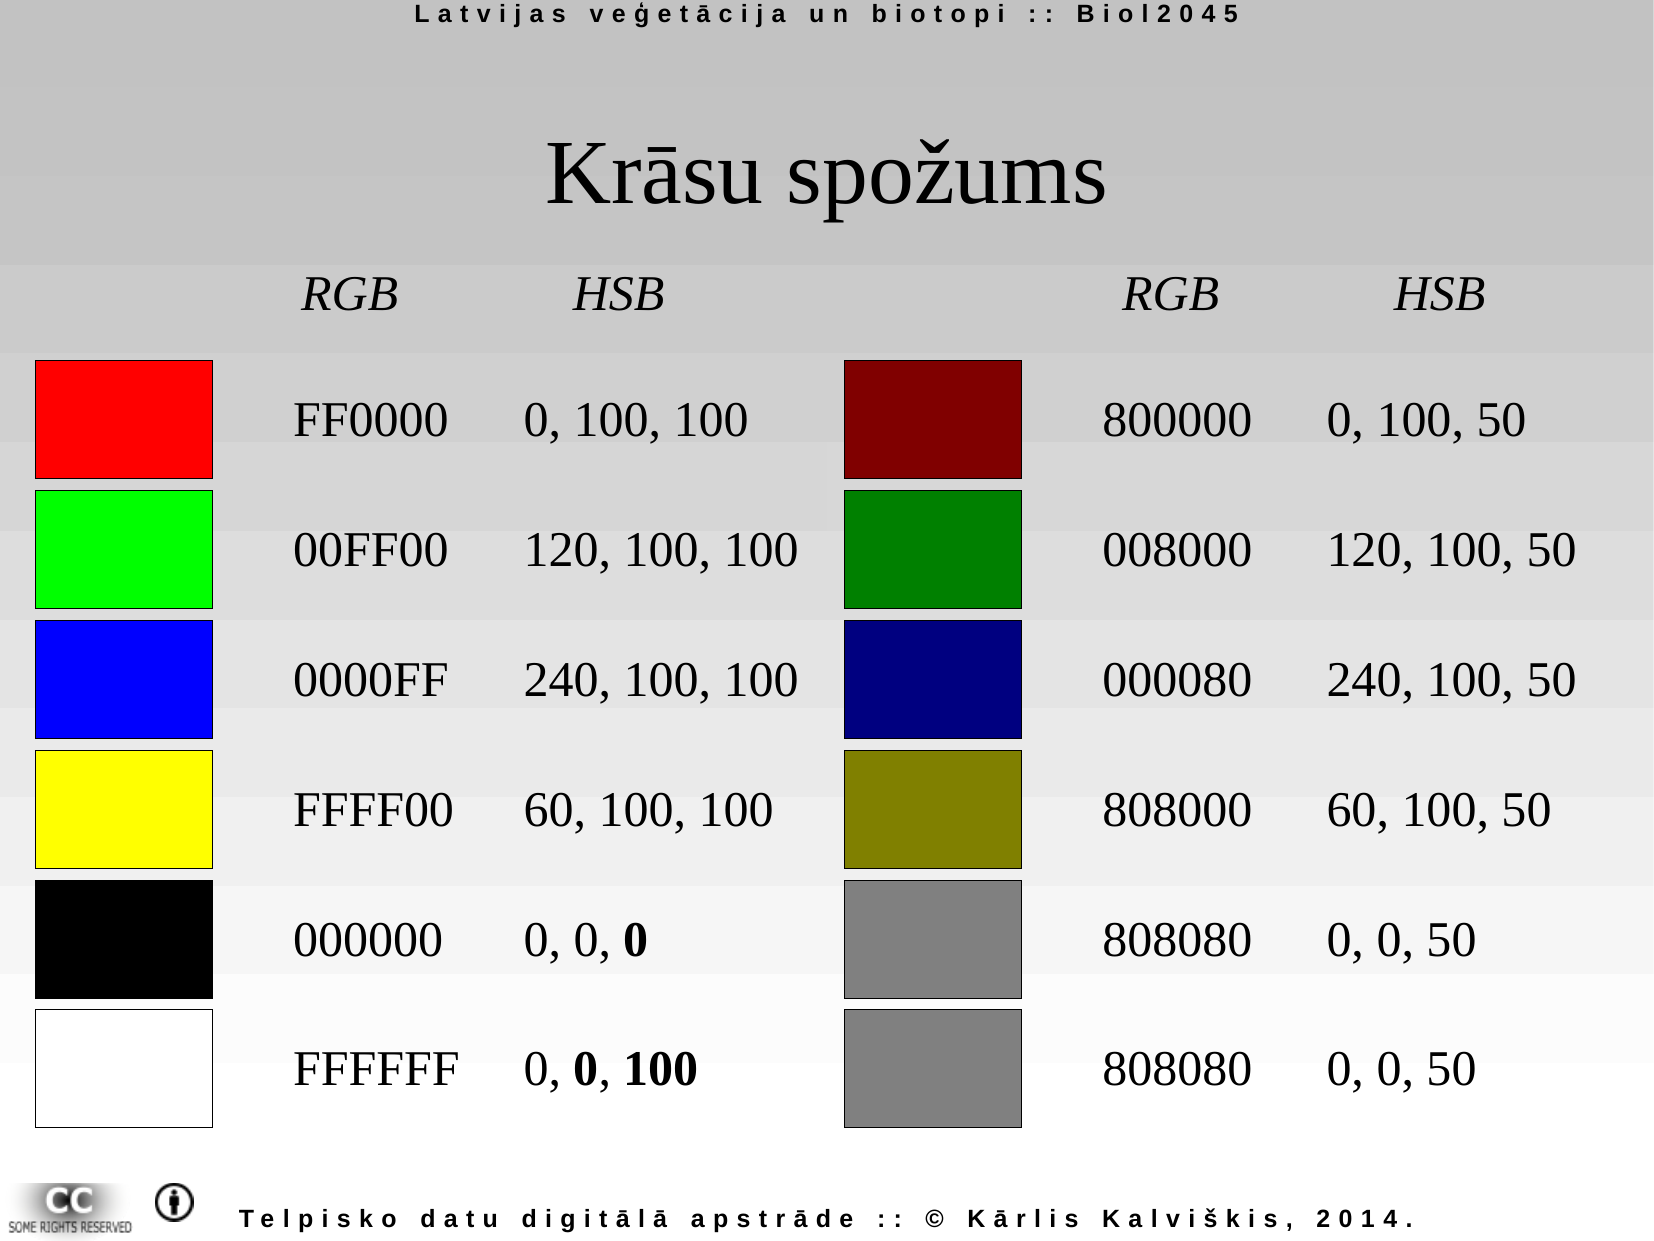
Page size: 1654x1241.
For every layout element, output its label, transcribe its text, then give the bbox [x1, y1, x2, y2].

text_box 800000 [1102, 391, 1253, 447]
text_box [844, 620, 1022, 739]
text_box 808000 [1102, 781, 1253, 837]
text_box 0, 0, 100 [523, 1040, 704, 1098]
text_box 240, 100, 100 [523, 650, 799, 708]
text_box 808080 [1102, 1041, 1253, 1097]
picture [0, 0, 1654, 1241]
text_box [35, 1009, 213, 1128]
text_box [844, 1009, 1022, 1128]
text_box 808080 [1102, 911, 1253, 967]
text_box [844, 360, 1022, 479]
text_box 00FF00 [293, 521, 449, 577]
text_box 0, 100, 50 [1326, 391, 1527, 447]
text_box HSB [1393, 265, 1486, 322]
text_box 60, 100, 100 [523, 780, 774, 838]
text_box RGB [1122, 265, 1220, 322]
text_box 120, 100, 100 [523, 520, 799, 578]
text_box 0000FF [293, 651, 449, 707]
text_box [35, 880, 213, 999]
text_box [35, 750, 213, 869]
text_box [35, 620, 213, 739]
text_box 0, 0, 50 [1326, 911, 1477, 967]
text_box 240, 100, 50 [1326, 651, 1577, 707]
text_box 120, 100, 50 [1326, 521, 1577, 577]
text_box [844, 490, 1022, 609]
text_box FFFFFF [293, 1041, 460, 1097]
text_box FF0000 [293, 391, 449, 447]
text_box 0, 100, 100 [523, 390, 749, 448]
text_box 008000 [1102, 521, 1253, 577]
text_box FFFF00 [293, 781, 455, 837]
text_box 000080 [1102, 651, 1253, 707]
text_box RGB [301, 265, 399, 322]
text_box 0, 0, 50 [1326, 1041, 1477, 1097]
text_box 000000 [293, 911, 444, 967]
text_box 0, 0, 0 [523, 910, 762, 968]
text_box [844, 750, 1022, 869]
text_box [35, 490, 213, 609]
text_box [35, 360, 213, 479]
text_box [844, 880, 1022, 999]
title Krāsu spožums [29, 49, 1625, 296]
text_box 60, 100, 50 [1326, 781, 1552, 837]
text_box HSB [572, 265, 665, 322]
